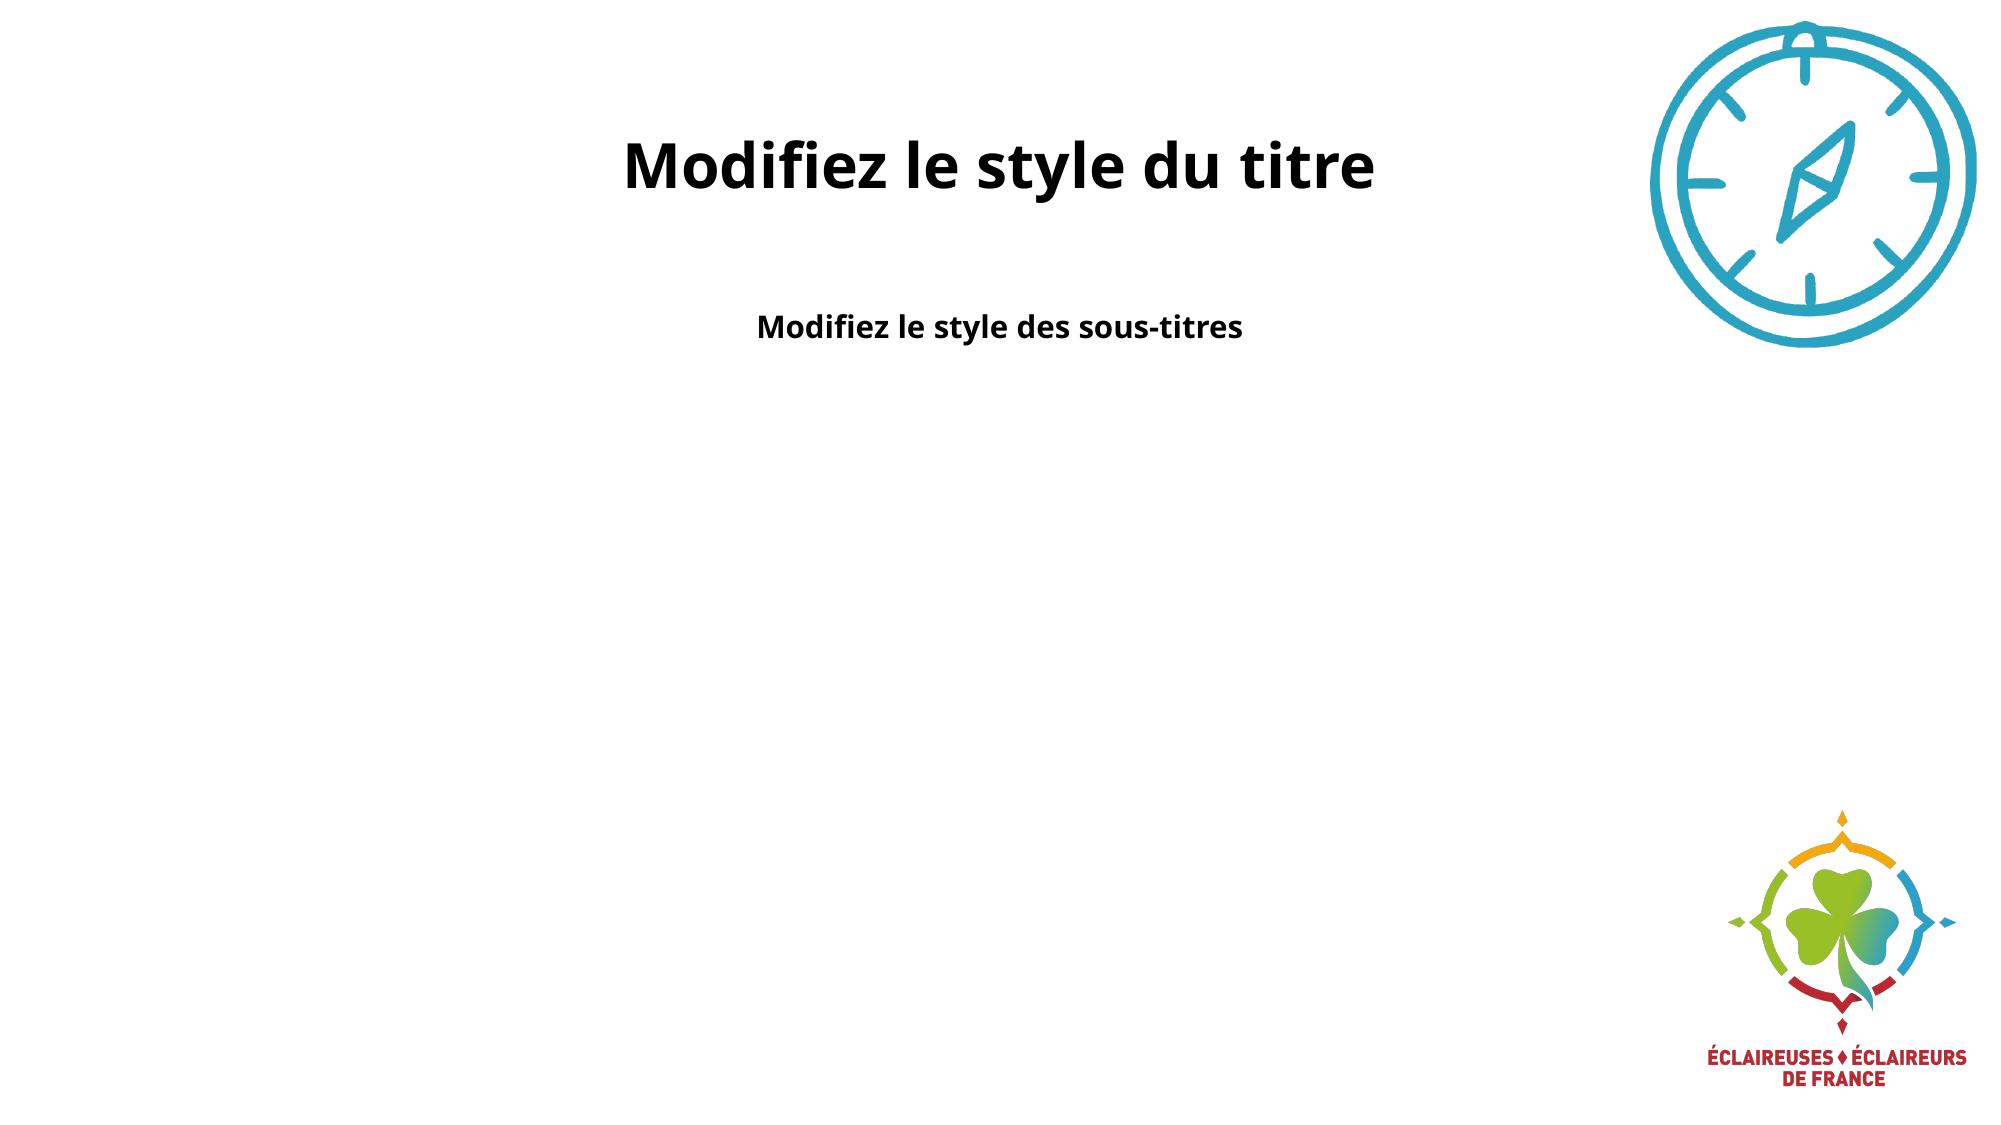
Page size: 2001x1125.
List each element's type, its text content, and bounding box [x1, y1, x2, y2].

list Modifiez le style des sous-titres [137, 299, 1863, 1014]
picture [1650, 21, 1977, 348]
title Modifiez le style du titre [137, 59, 1650, 278]
picture [1707, 808, 1968, 1092]
